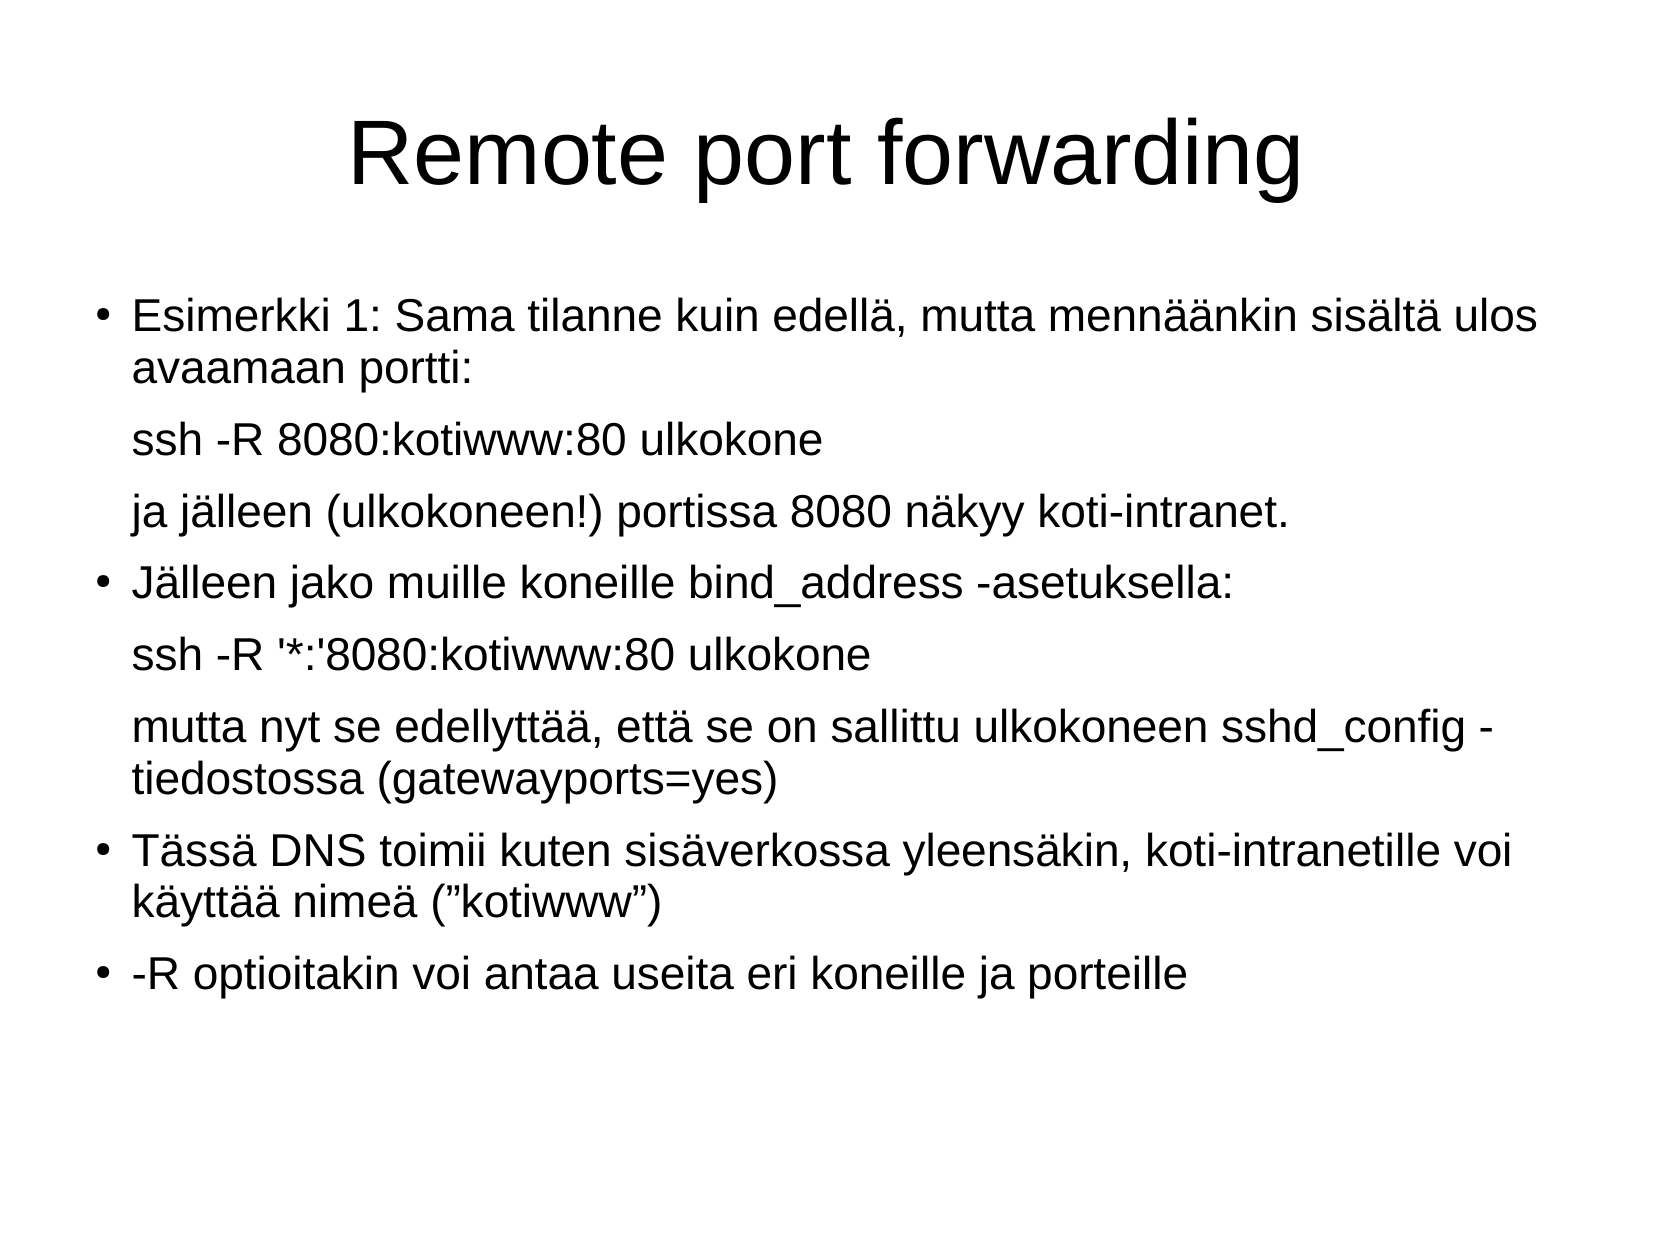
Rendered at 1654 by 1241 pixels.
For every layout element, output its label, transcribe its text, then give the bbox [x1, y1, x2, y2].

title Remote port forwarding [82, 49, 1571, 257]
list Esimerkki 1: Sama tilanne kuin edellä, mutta mennäänkin sisältä ulos avaamaan portti: ssh -R 8080:kotiwww:80 ulkokone ja jälleen (ulkokoneen!) portissa 8080 näkyy koti-intranet. Jälleen jako muille koneille bind_address -asetuksella: ssh -R '*:'8080:kotiwww:80 ulkokone mutta nyt se edellyttää, että se on sallittu ulkokoneen sshd_config -tiedostossa (gatewayports=yes) Tässä DNS toimii kuten sisäverkossa yleensäkin, koti-intranetille voi käyttää nimeä (”kotiwww”) -R optioitakin voi antaa useita eri koneille ja porteille [82, 290, 1571, 1010]
